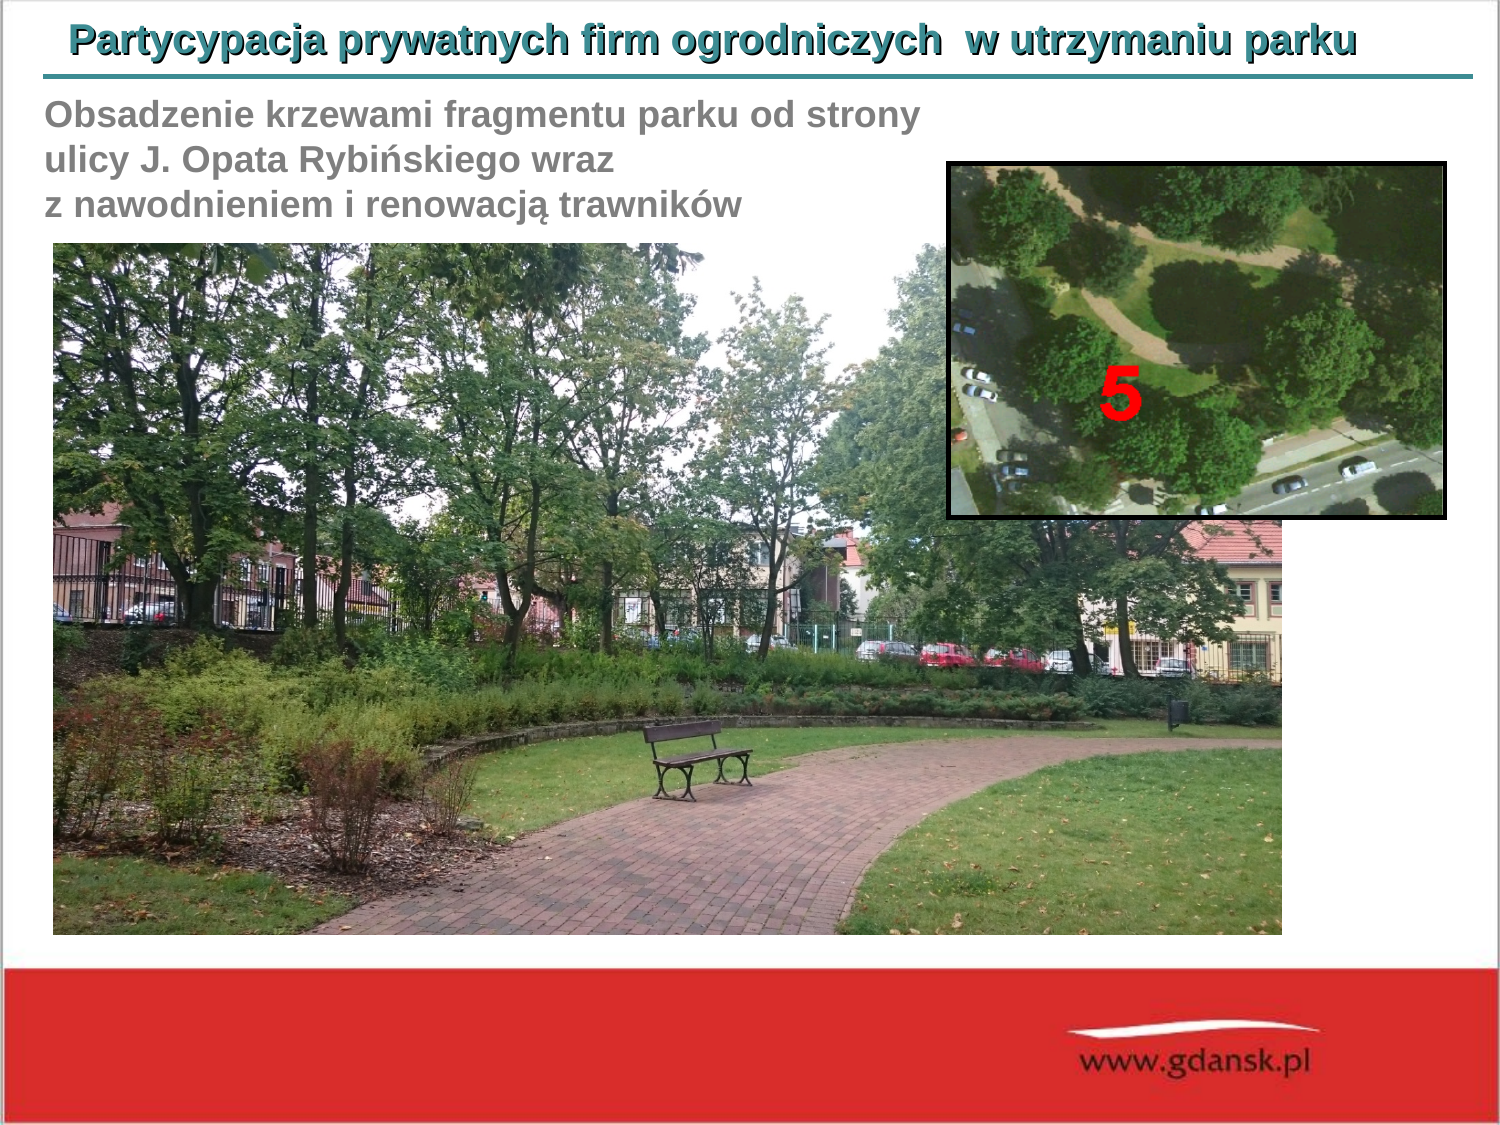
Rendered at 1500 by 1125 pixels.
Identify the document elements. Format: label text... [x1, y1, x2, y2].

text_box Obsadzenie krzewami fragmentu parku od strony ulicy J. Opata Rybińskiego wraz z nawodnieniem i renowacją trawników [29, 82, 999, 234]
text_box Partycypacja prywatnych firm ogrodniczych w utrzymaniu parku [53, 14, 1500, 70]
picture [0, 0, 1500, 1125]
